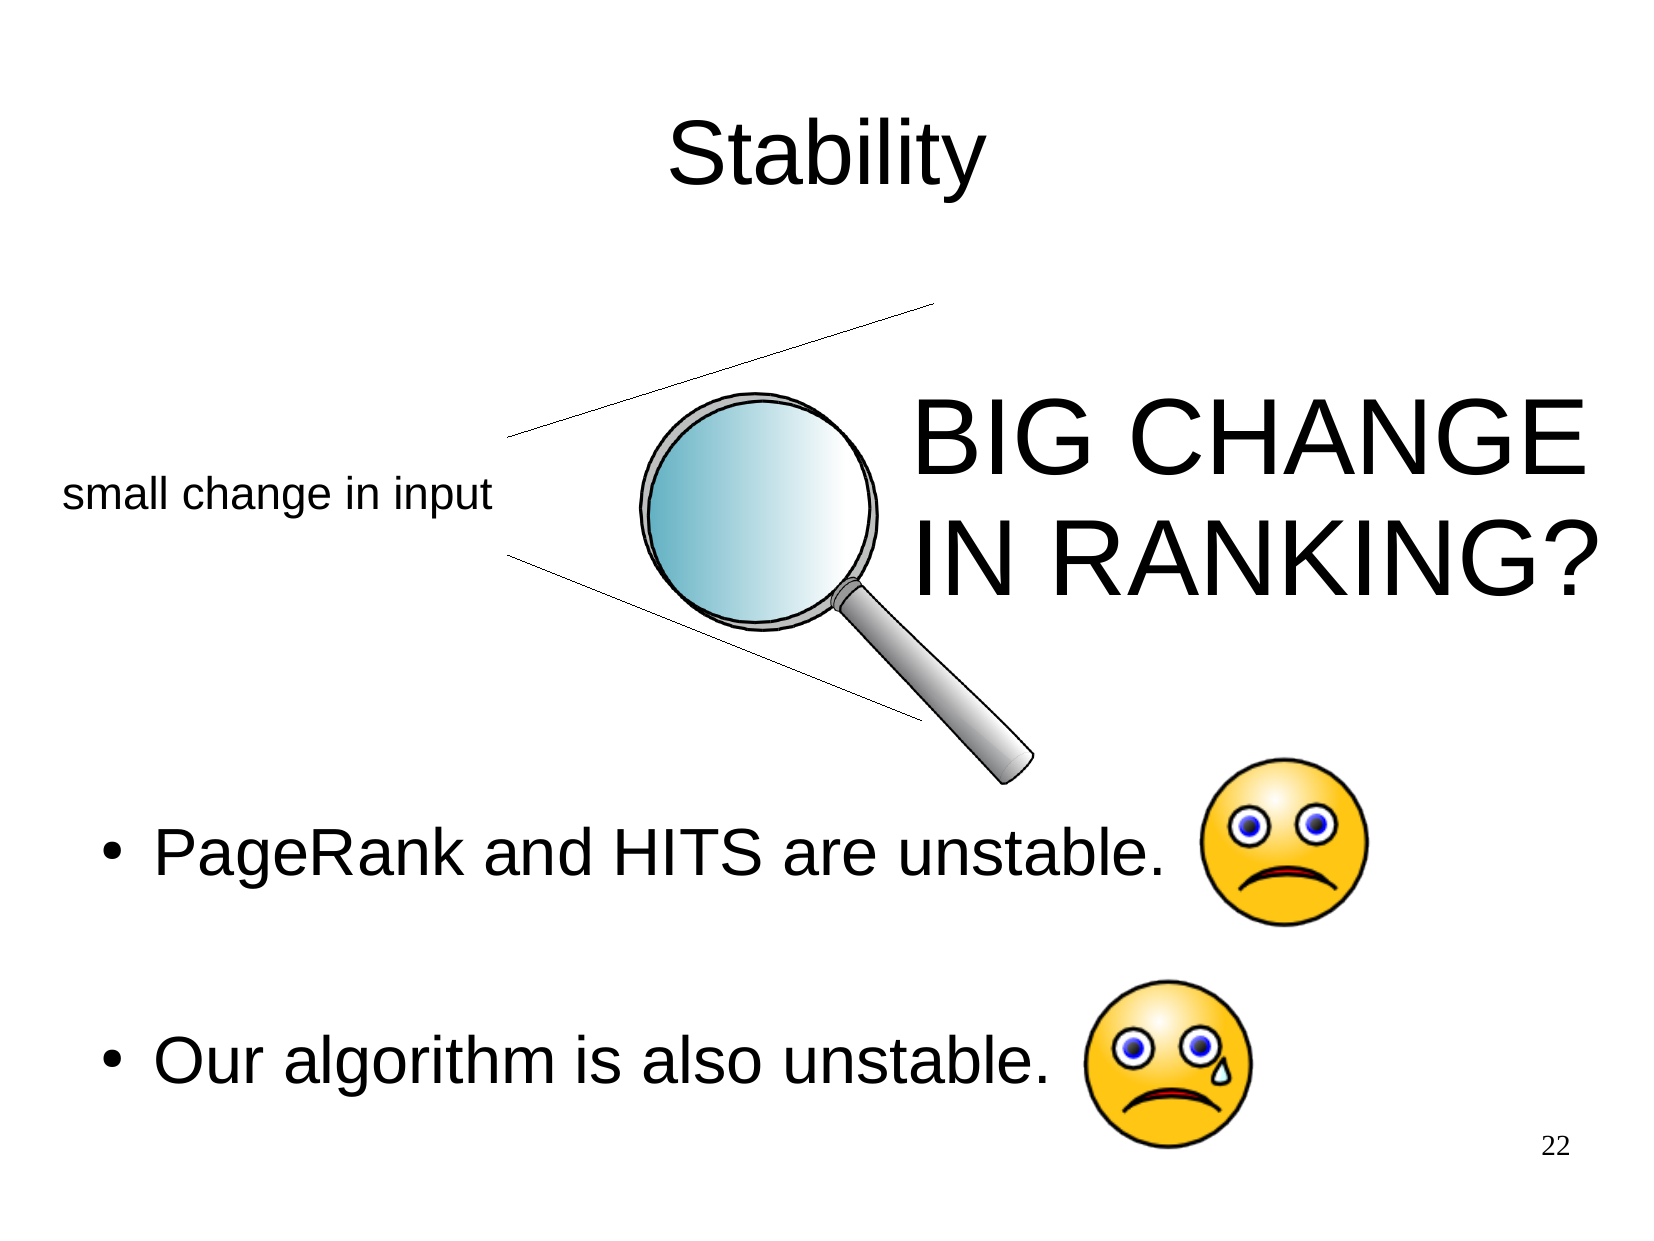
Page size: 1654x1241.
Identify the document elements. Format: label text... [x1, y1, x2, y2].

text_box small change in input [47, 460, 509, 527]
text_box BIG CHANGE IN RANKING? [896, 369, 1630, 638]
picture [637, 389, 1036, 786]
list PageRank and HITS are unstable. Our algorithm is also unstable. [82, 814, 1571, 1241]
picture [1039, 732, 1406, 1205]
title Stability [82, 49, 1571, 257]
